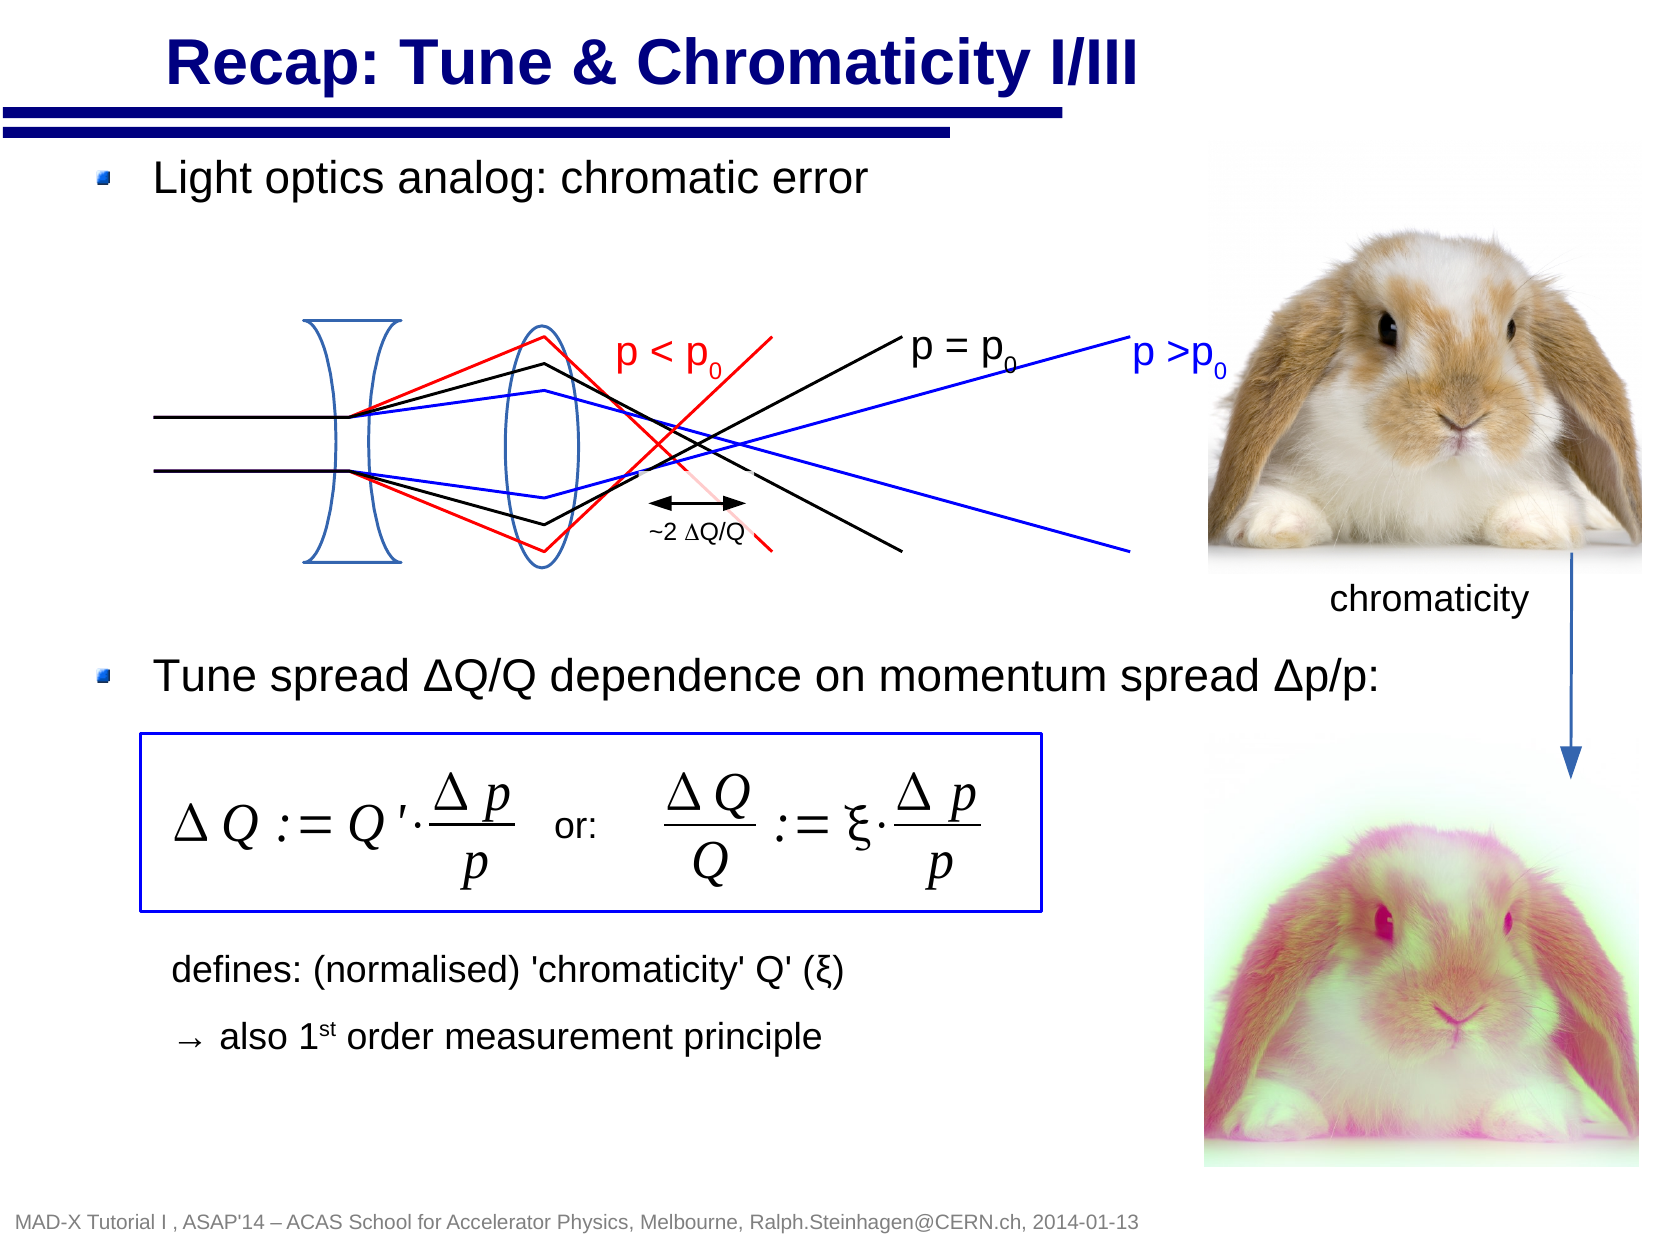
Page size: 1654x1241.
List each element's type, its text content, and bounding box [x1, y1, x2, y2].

title Recap: Tune & Chromaticity I/III [165, 8, 1323, 116]
text_box or: [539, 797, 613, 855]
chart [649, 760, 996, 891]
text_box [638, 471, 755, 552]
text_box p >p0 [1117, 320, 1242, 419]
picture [1204, 733, 1639, 1167]
picture [1208, 140, 1642, 574]
text_box p = p0 [895, 314, 1032, 414]
list Light optics analog: chromatic error Tune spread ΔQ/Q dependence on momentum spread Δp/p: defines: (normalised) 'chromaticity' Q' (ξ) → also 1st order measurement principle [96, 152, 1585, 1196]
text_box chromaticity [1314, 570, 1557, 628]
text_box p < p0 [600, 320, 737, 419]
chart [161, 760, 532, 891]
